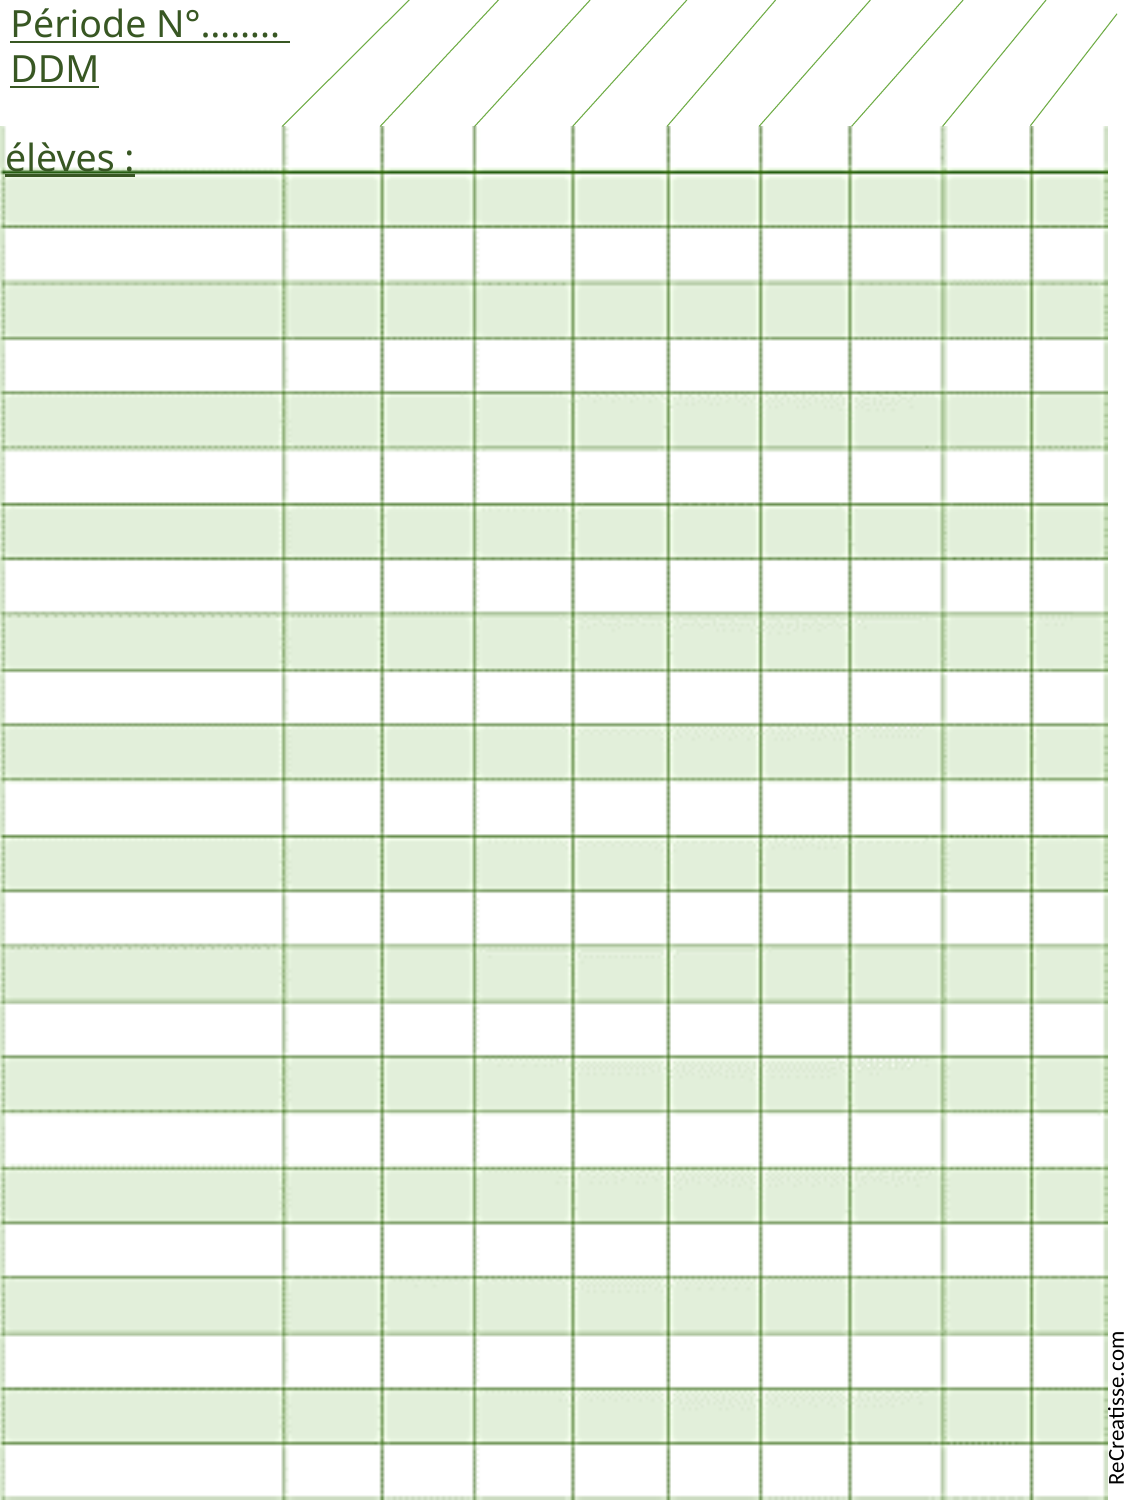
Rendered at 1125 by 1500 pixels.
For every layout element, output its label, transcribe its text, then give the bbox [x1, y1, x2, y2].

text_box élèves : [0, 126, 288, 186]
text_box ReCreatisse.com [1108, 1316, 1125, 1500]
text_box Période N°…….. DDM [0, 0, 380, 98]
picture [0, 126, 1108, 1500]
